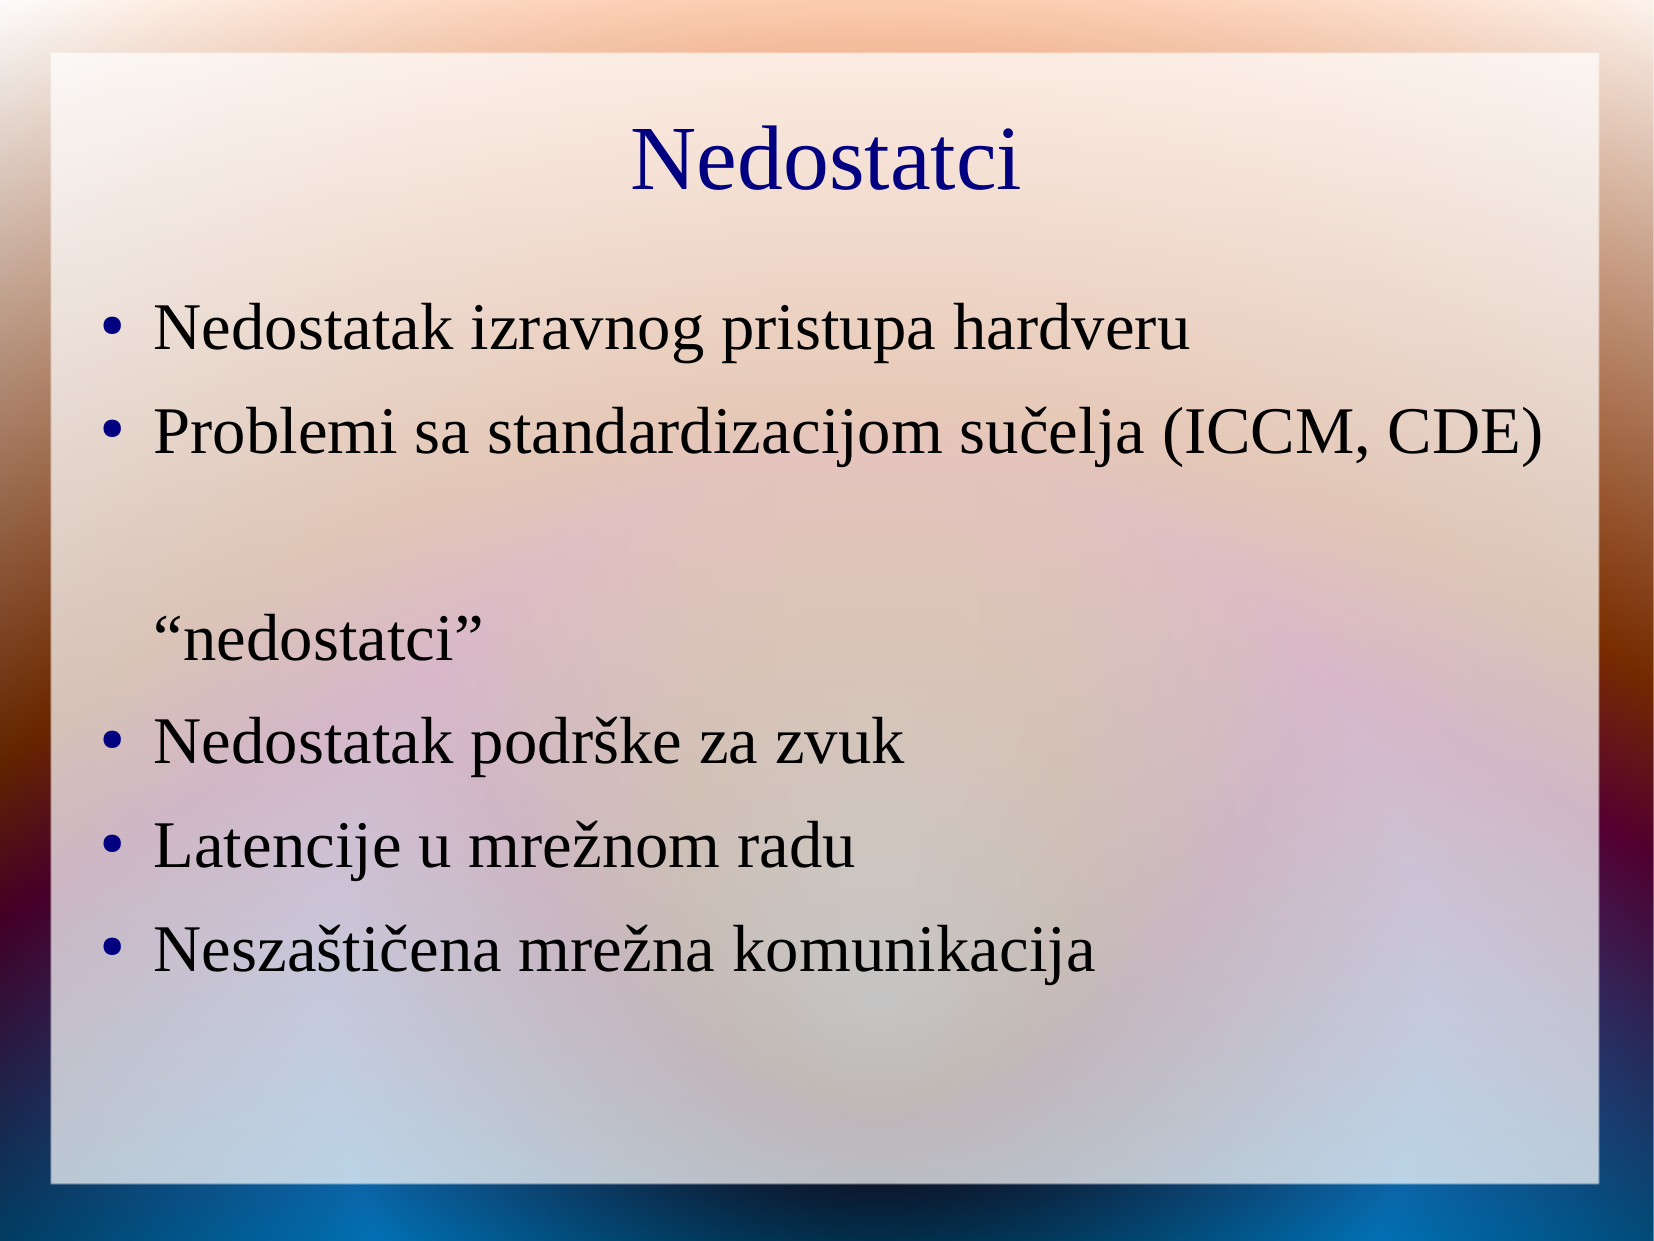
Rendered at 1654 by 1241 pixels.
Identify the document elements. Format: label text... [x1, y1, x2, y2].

list Nedostatak izravnog pristupa hardveru Problemi sa standardizacijom sučelja (ICCM, CDE) “nedostatci” Nedostatak podrške za zvuk Latencije u mrežnom radu Neszaštičena mrežna komunikacija [82, 290, 1571, 1094]
title Nedostatci [82, 62, 1571, 256]
picture [0, 0, 1654, 1241]
